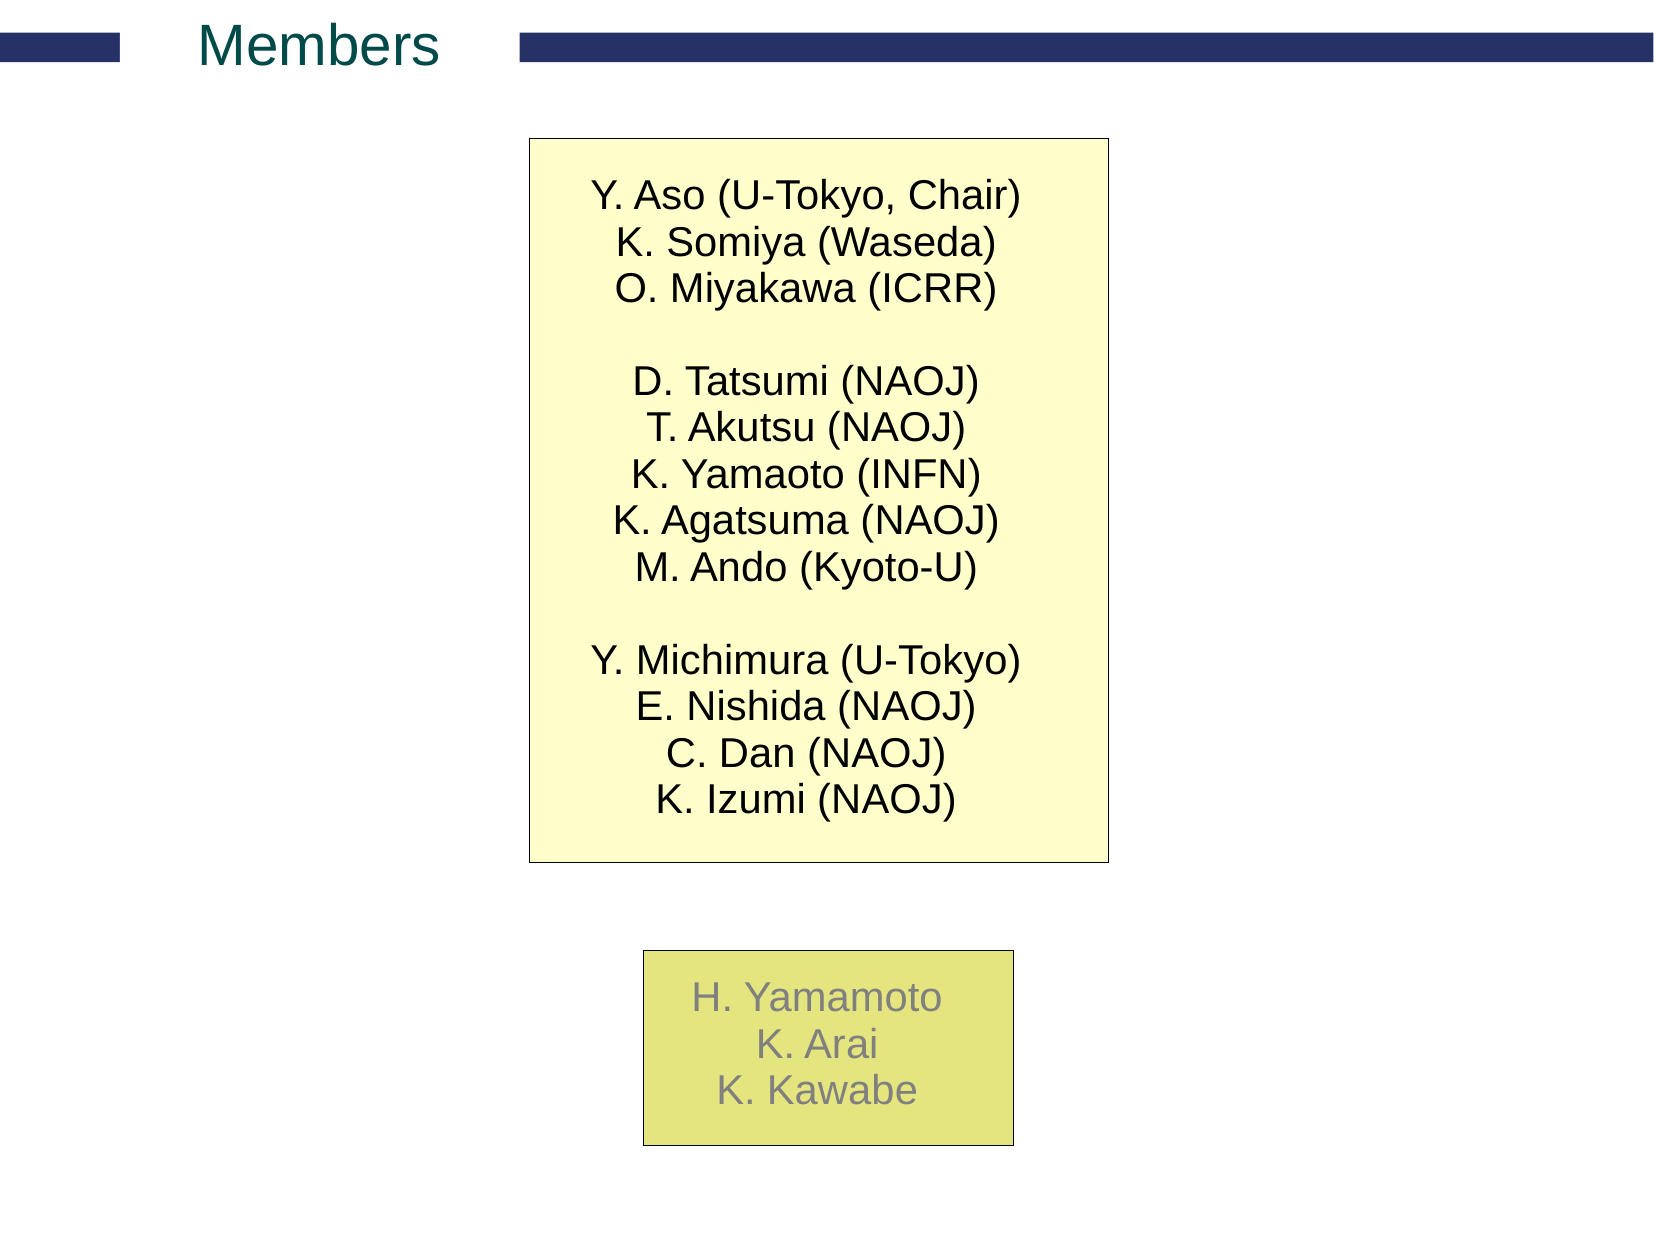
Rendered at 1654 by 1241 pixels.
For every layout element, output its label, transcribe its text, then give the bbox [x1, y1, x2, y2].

text_box [643, 950, 1014, 1146]
title Members [119, 12, 520, 78]
text_box H. Yamamoto K. Arai K. Kawabe [676, 966, 958, 1121]
text_box [529, 138, 1109, 863]
text_box Y. Aso (U-Tokyo, Chair) K. Somiya (Waseda) O. Miyakawa (ICRR) D. Tatsumi (NAOJ) T. Akutsu (NAOJ) K. Yamaoto (INFN) K. Agatsuma (NAOJ) M. Ando (Kyoto-U) Y. Michimura (U-Tokyo) E. Nishida (NAOJ) C. Dan (NAOJ) K. Izumi (NAOJ) [575, 164, 1037, 830]
